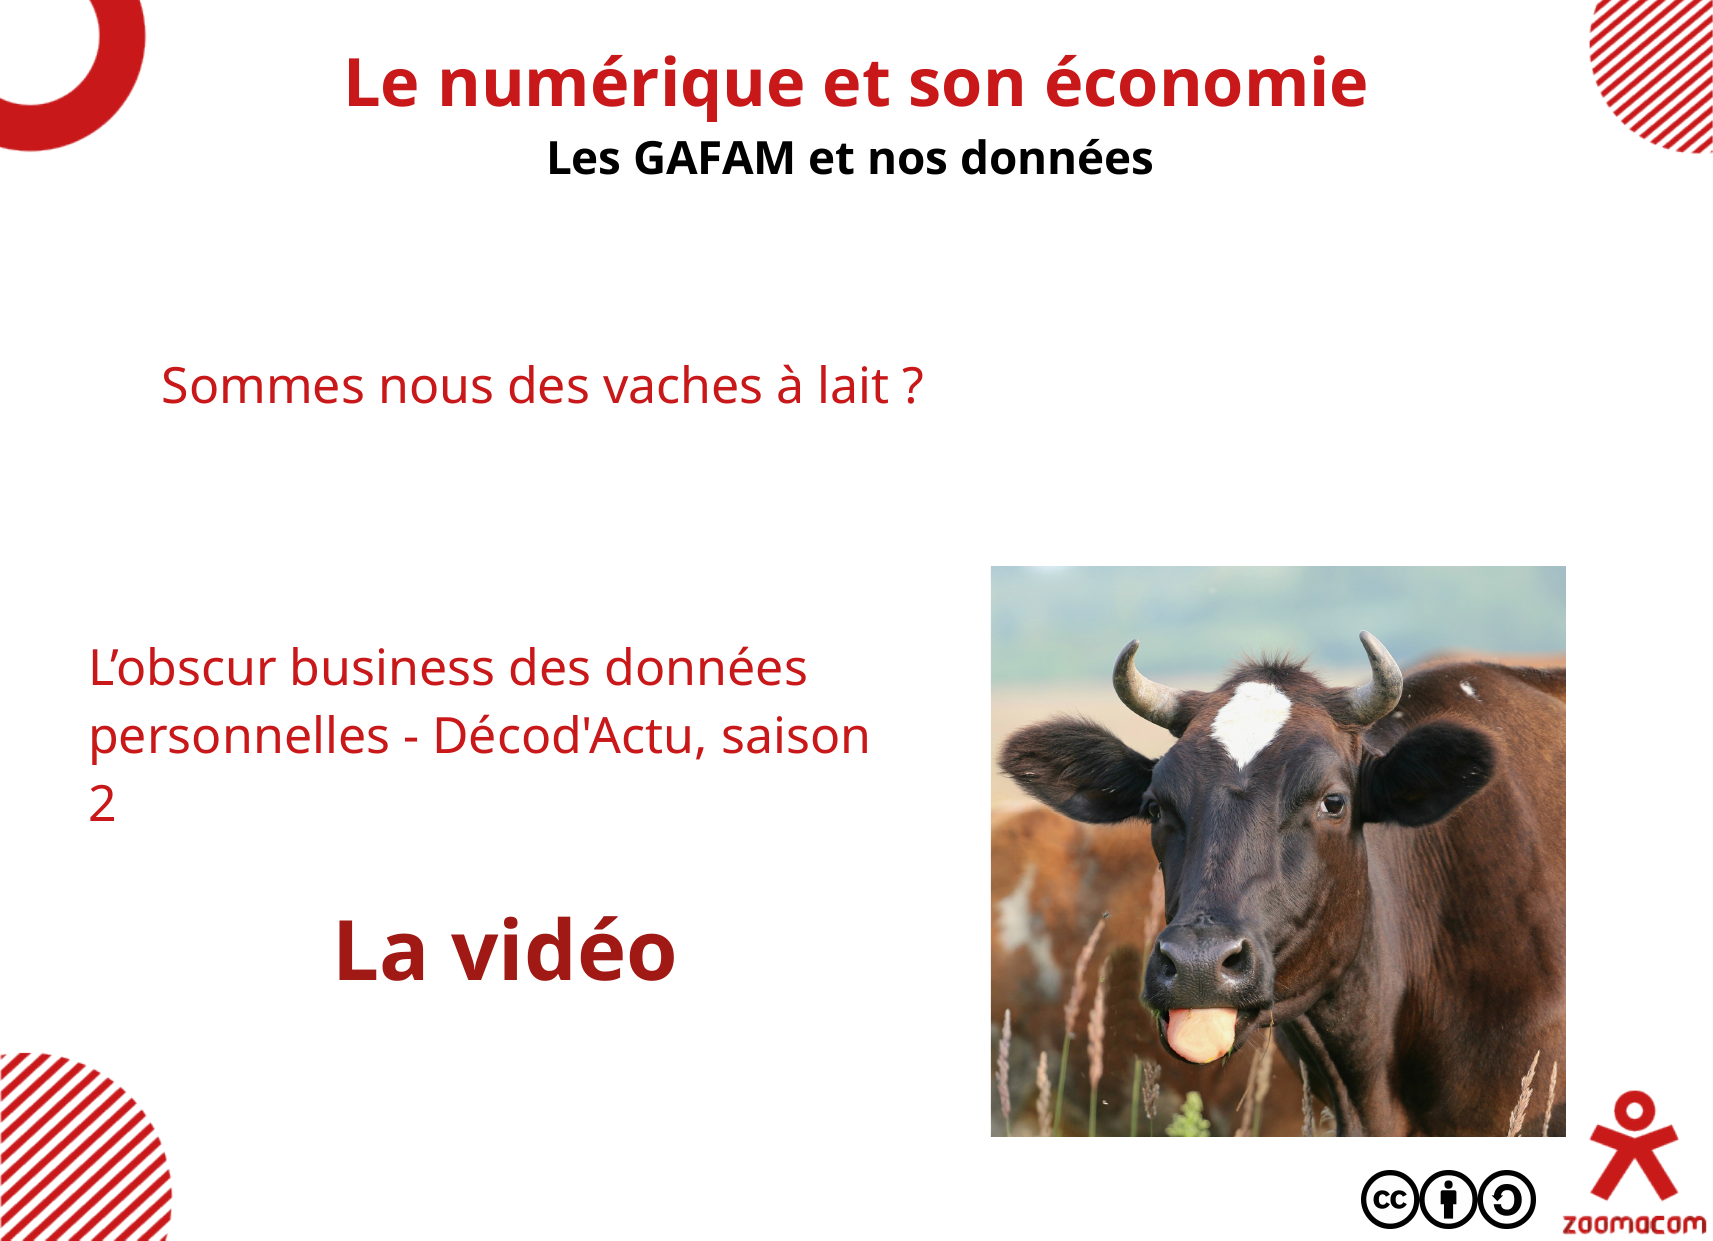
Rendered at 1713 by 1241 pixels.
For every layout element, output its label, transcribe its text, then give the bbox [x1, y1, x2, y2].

text_box Sommes nous des vaches à lait ? [146, 342, 1303, 438]
picture [0, 0, 1713, 1241]
title Le numérique et son économie Les GAFAM et nos données [85, 8, 1628, 216]
text_box La vidéo [318, 883, 698, 1010]
text_box L’obscur business des données personnelles - Décod'Actu, saison 2 [73, 624, 918, 839]
